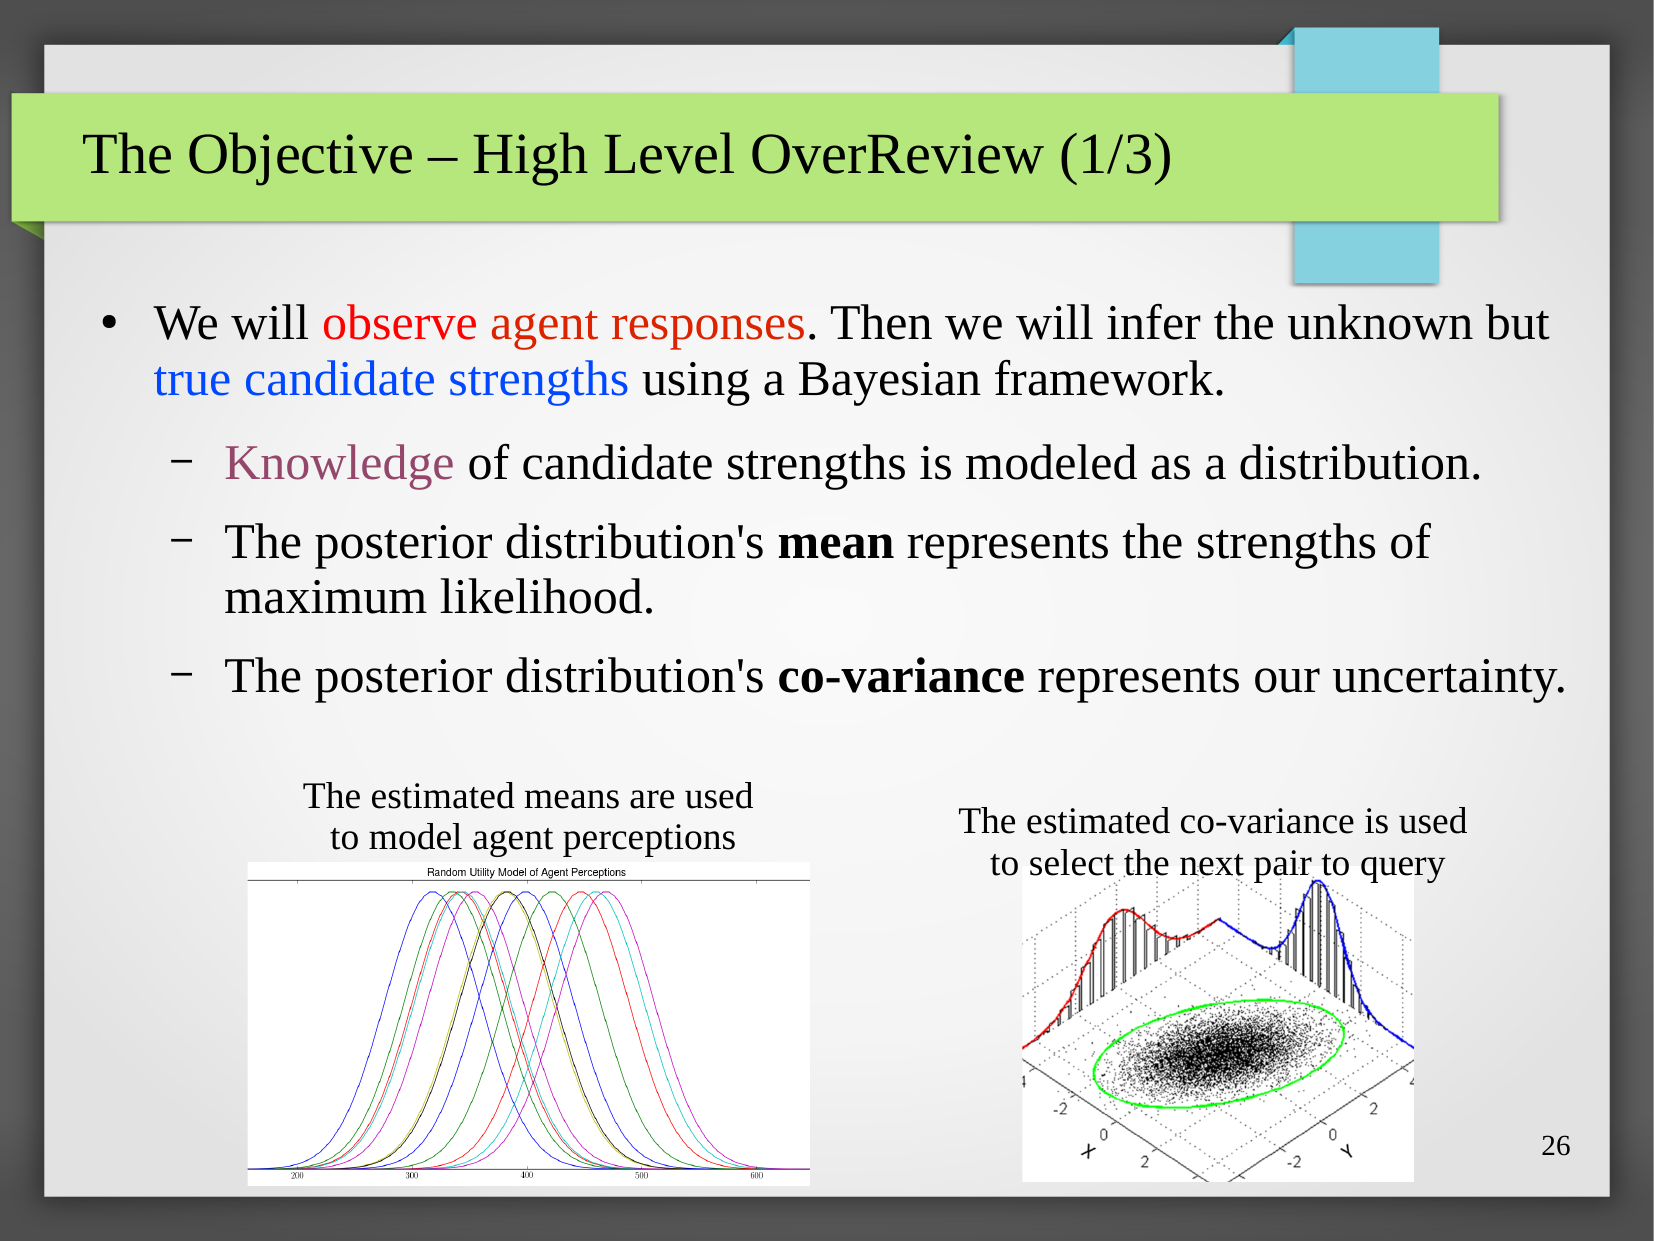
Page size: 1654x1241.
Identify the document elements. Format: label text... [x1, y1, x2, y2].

picture [0, 0, 1654, 1241]
list We will observe agent responses. Then we will infer the unknown but true candidate strengths using a Bayesian framework. Knowledge of candidate strengths is modeled as a distribution. The posterior distribution's mean represents the strengths of maximum likelihood. The posterior distribution's co-variance represents our uncertainty. [82, 295, 1571, 1015]
title The Objective – High Level OverReview (1/3) [82, 94, 1264, 213]
